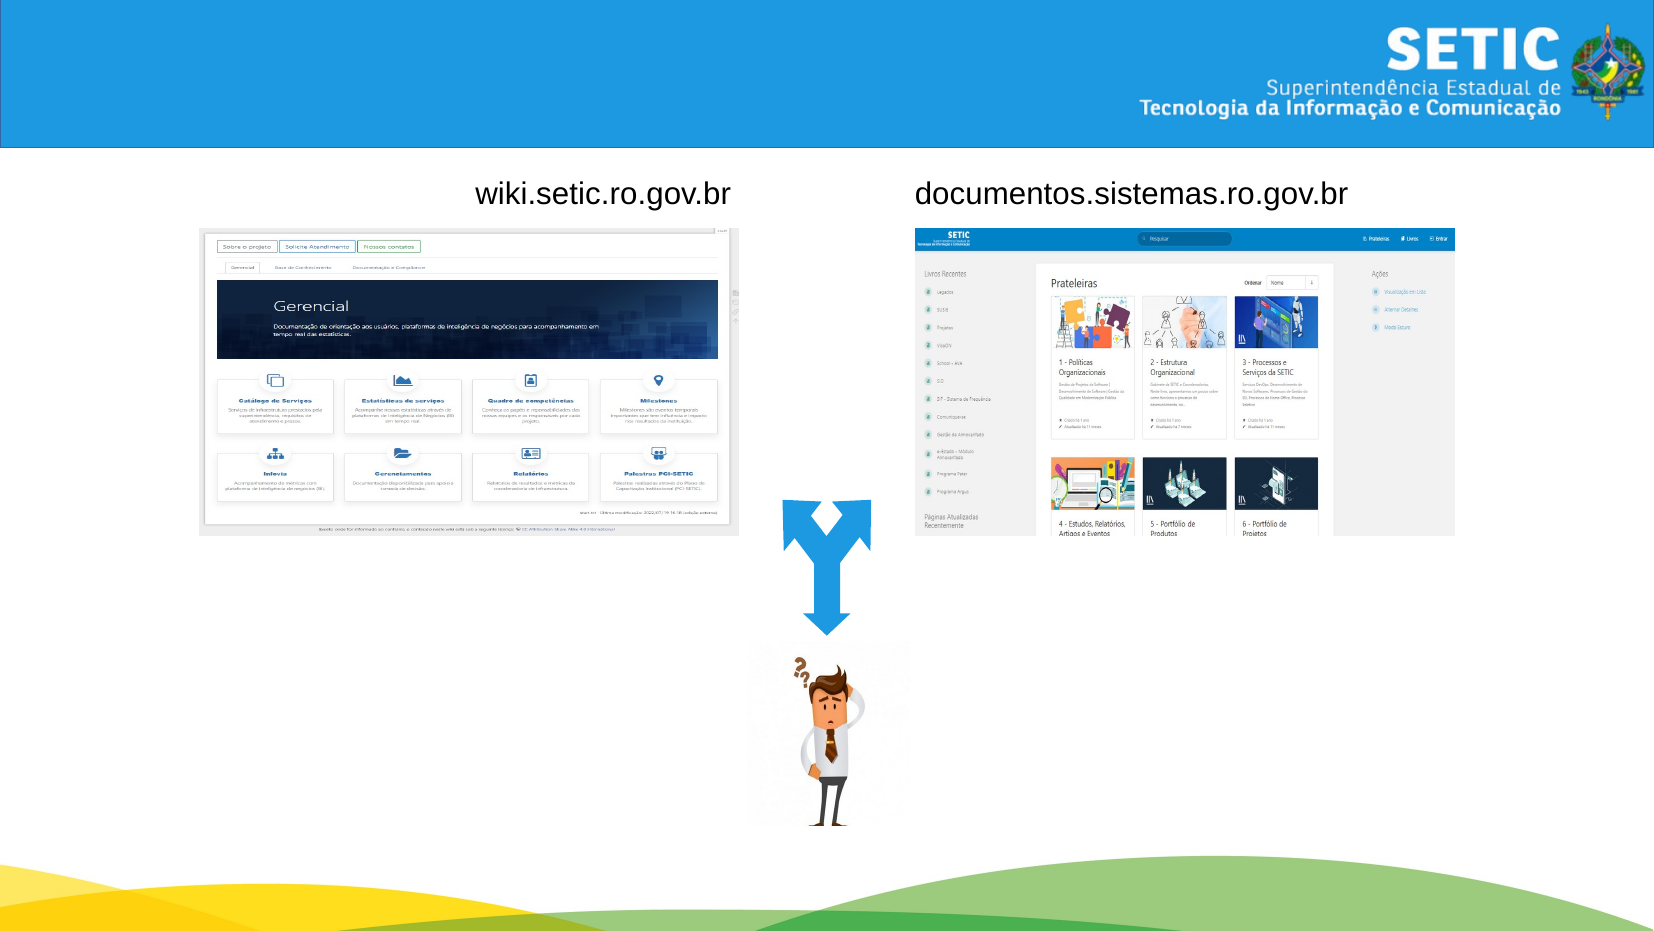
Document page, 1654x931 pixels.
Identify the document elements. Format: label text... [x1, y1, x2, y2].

text_box [0, 0, 1654, 148]
picture [915, 228, 1455, 536]
text_box [782, 499, 872, 636]
picture [1429, 233, 1449, 244]
picture [1135, 23, 1566, 125]
picture [1370, 236, 1389, 240]
picture [199, 228, 739, 536]
text_box documentos.sistemas.ro.gov.br [900, 169, 1365, 219]
picture [0, 641, 1654, 931]
text_box wiki.setic.ro.gov.br [460, 169, 747, 219]
picture [1570, 19, 1646, 125]
